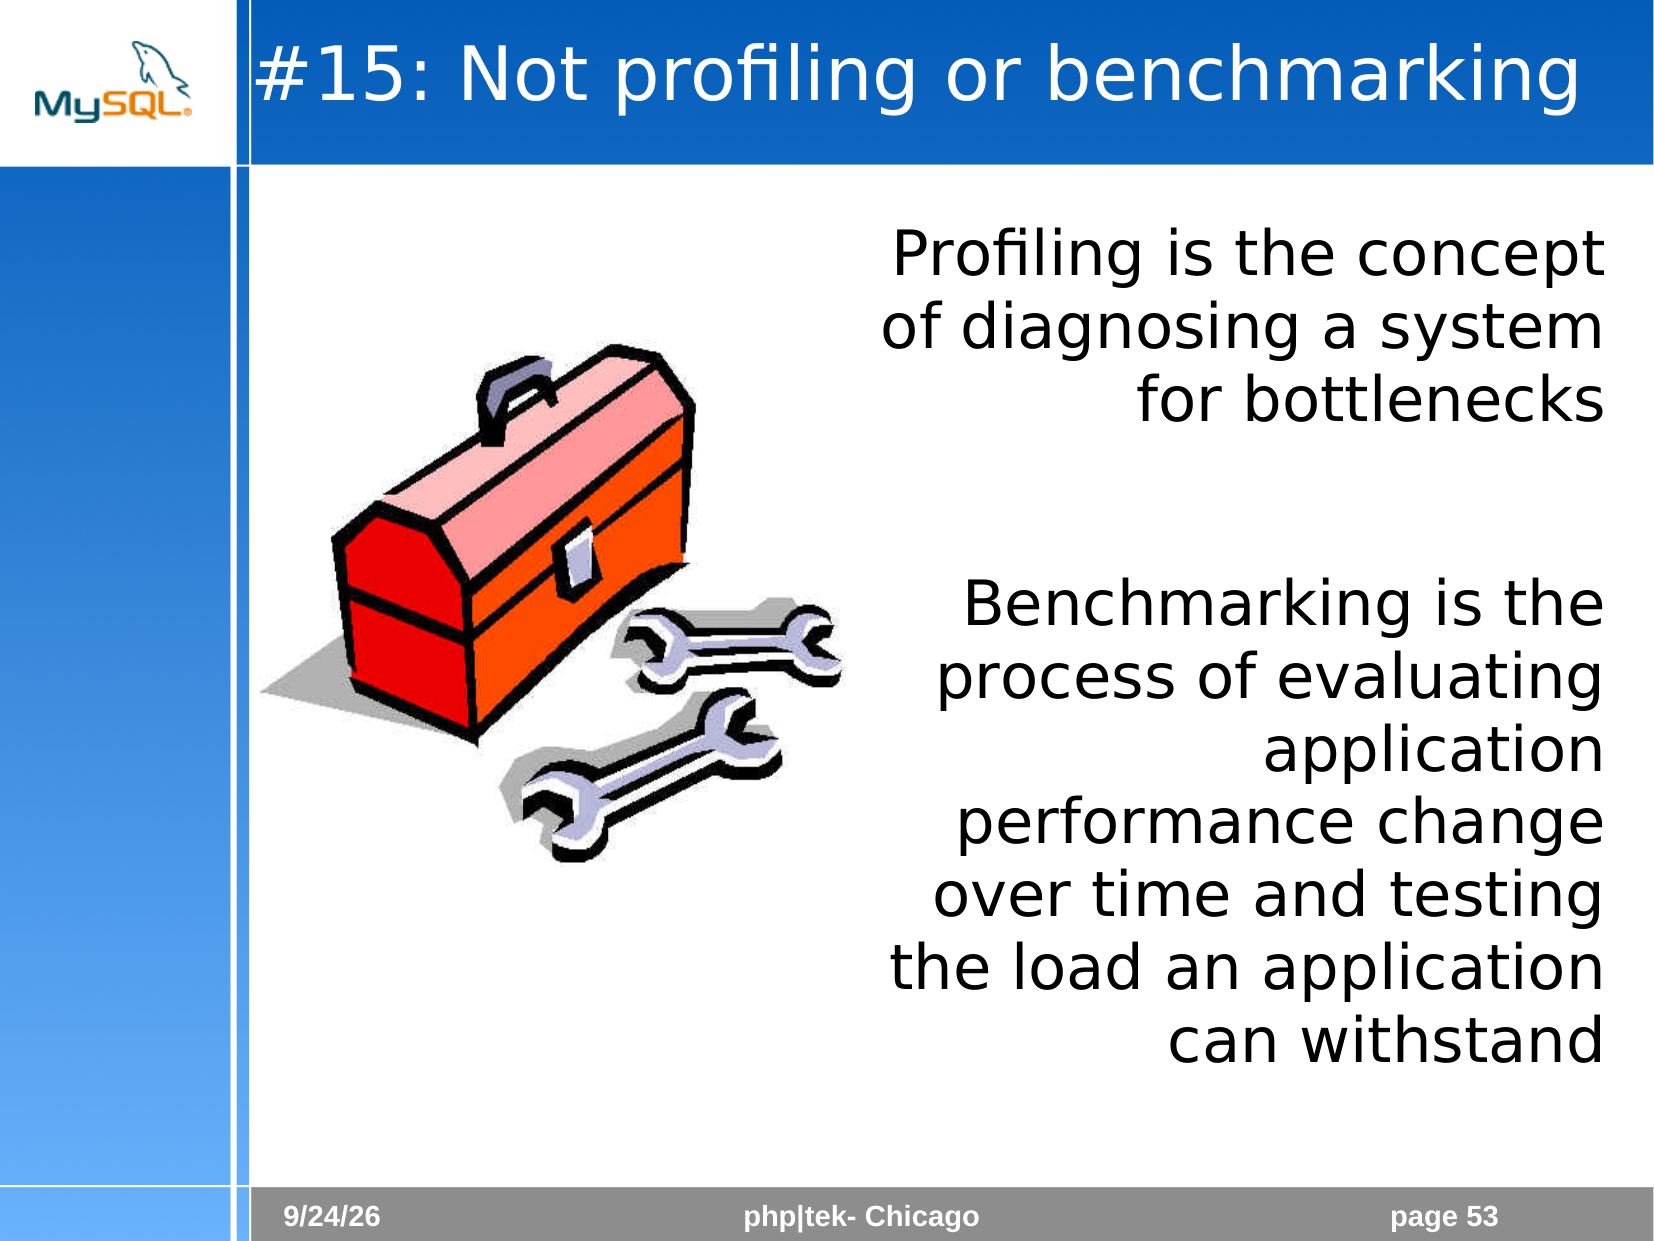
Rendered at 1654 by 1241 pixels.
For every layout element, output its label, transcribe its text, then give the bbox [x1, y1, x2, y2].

picture [35, 41, 192, 123]
title #15: Not profiling or benchmarking [250, 11, 1600, 137]
picture [0, 0, 1654, 1241]
list Profiling is the concept of diagnosing a system for bottlenecks Benchmarking is the process of evaluating application performance change over time and testing the load an application can withstand [748, 217, 1607, 1078]
